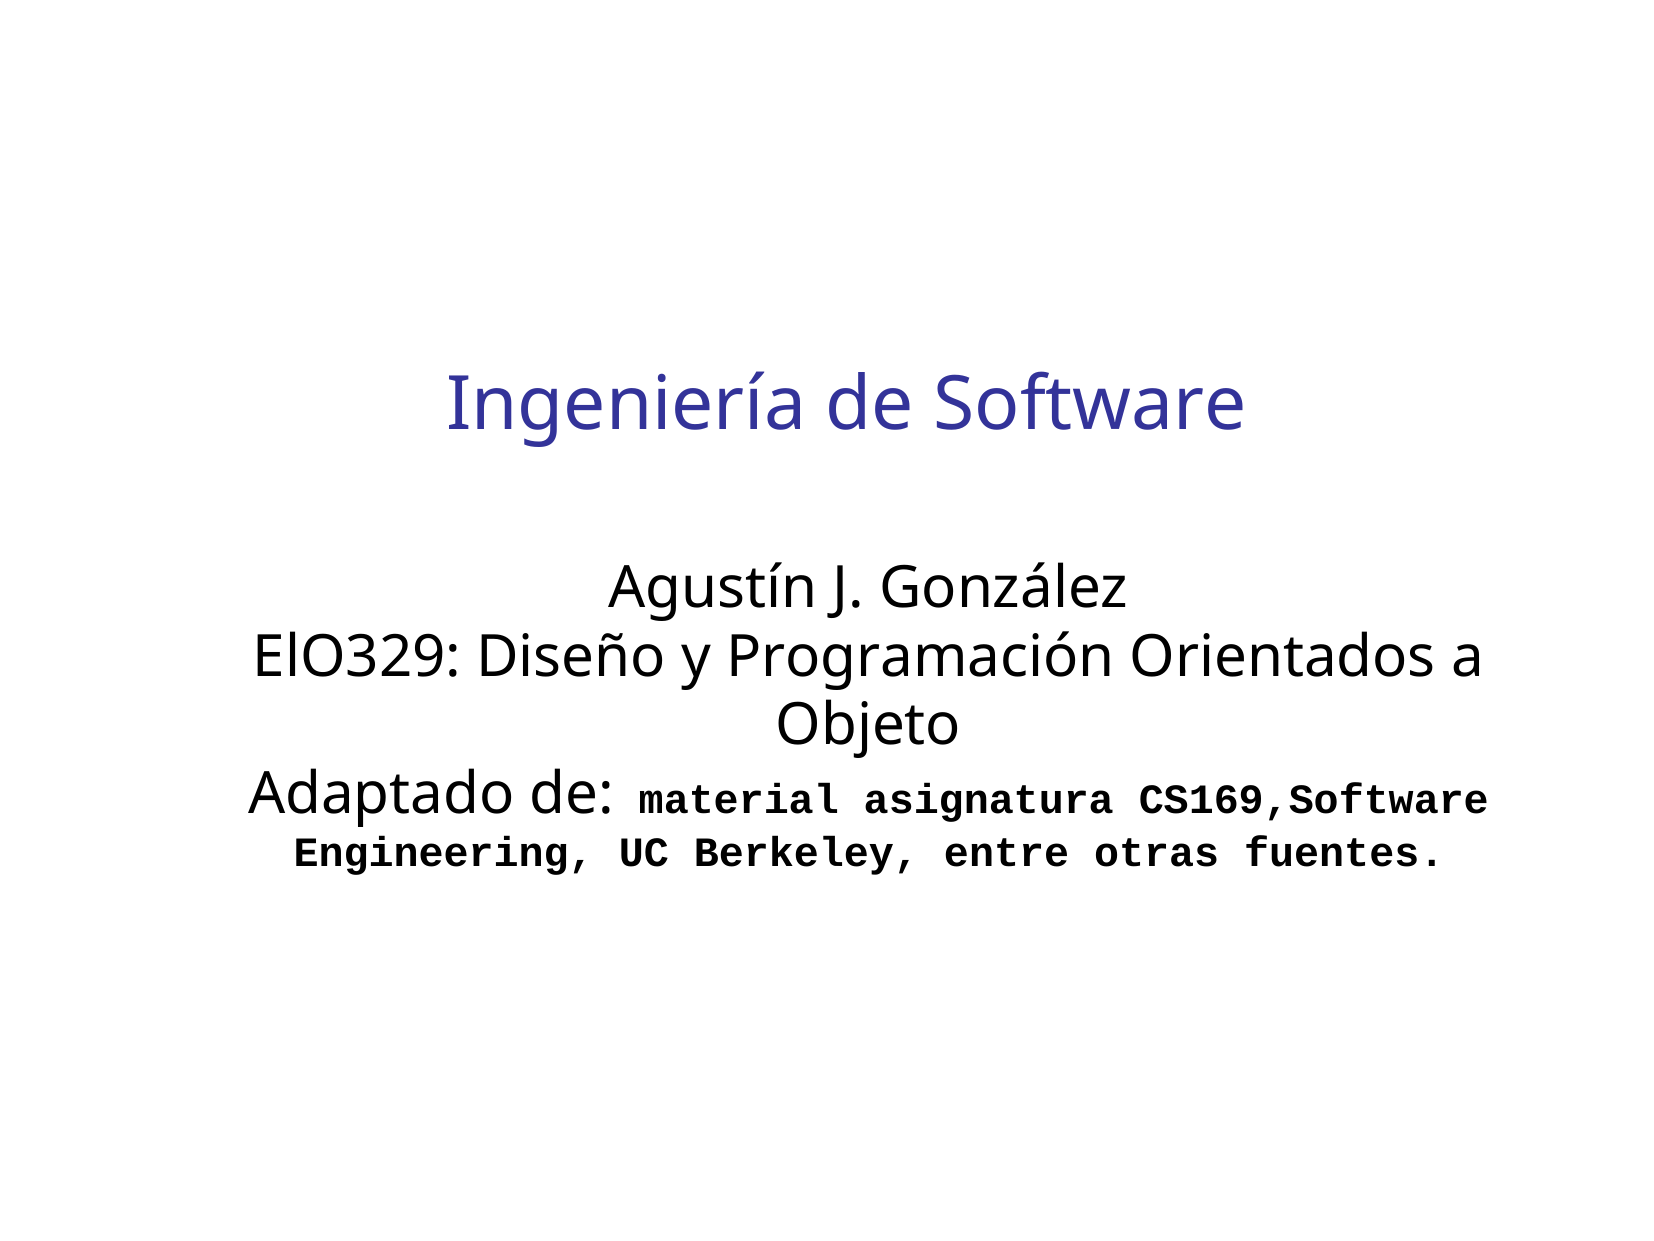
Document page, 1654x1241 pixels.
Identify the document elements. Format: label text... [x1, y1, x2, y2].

subtitle Agustín J. González ElO329: Diseño y Programación Orientados a Objeto Adaptado de: material asignatura CS169,Software Engineering, UC Berkeley, entre otras fuentes. [86, 553, 1575, 874]
title Ingeniería de Software [112, 332, 1601, 471]
